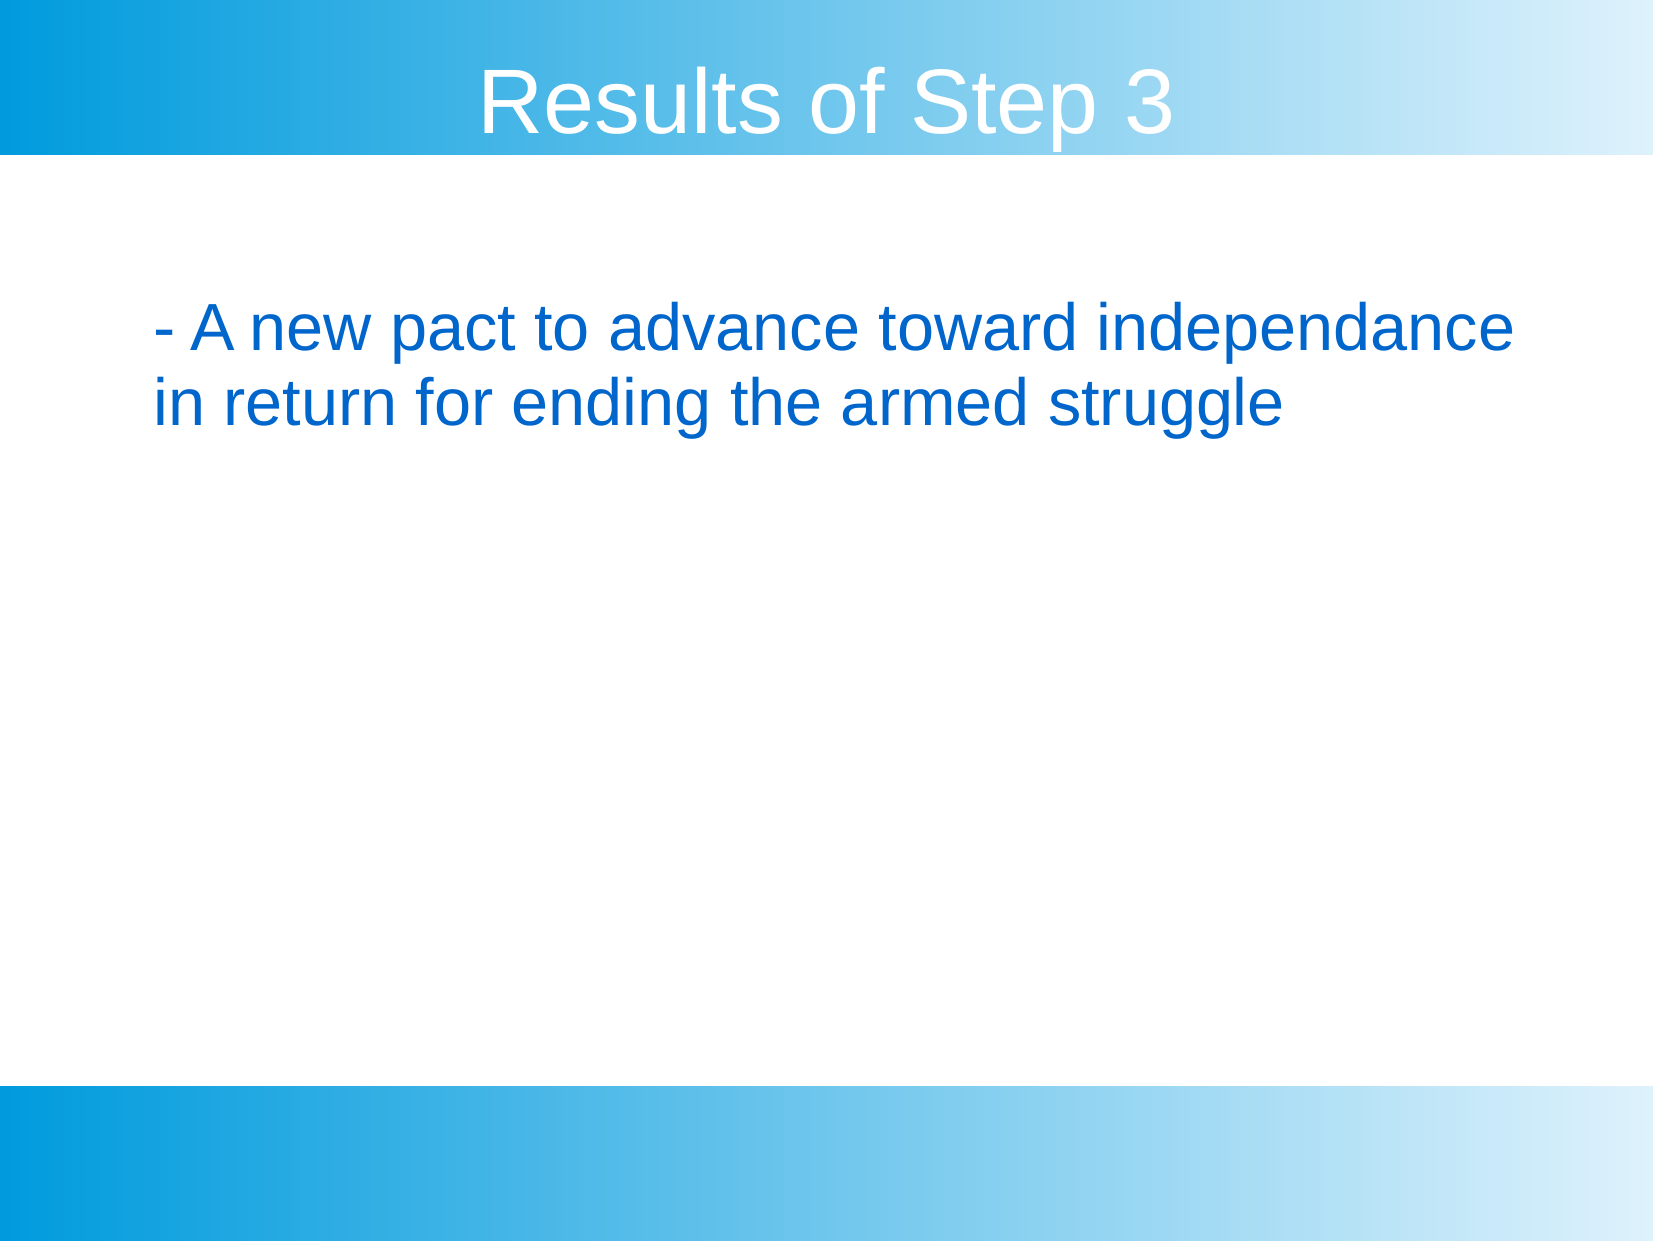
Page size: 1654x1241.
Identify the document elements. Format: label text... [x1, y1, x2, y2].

list - A new pact to advance toward independance in return for ending the armed struggle [82, 290, 1571, 1010]
title Results of Step 3 [82, 49, 1571, 155]
